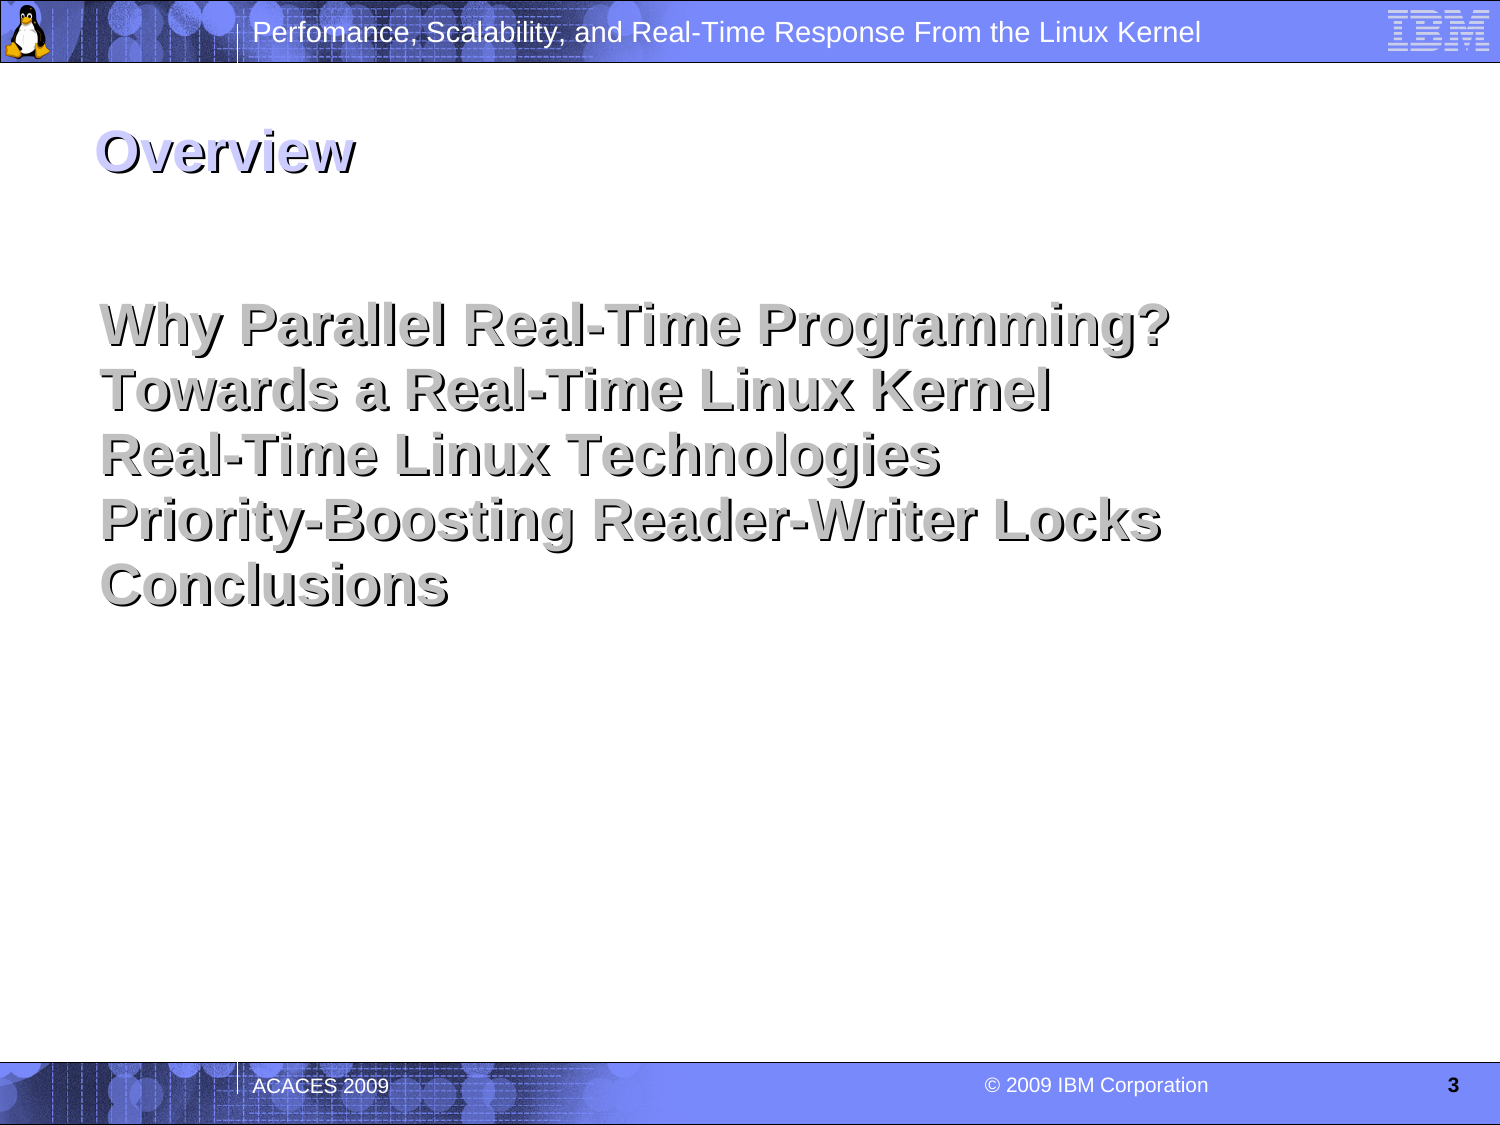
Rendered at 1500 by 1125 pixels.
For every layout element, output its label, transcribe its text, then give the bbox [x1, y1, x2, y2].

list Why Parallel Real-Time Programming? Towards a Real-Time Linux Kernel Real-Time Linux Technologies Priority-Boosting Reader-Writer Locks Conclusions [99, 291, 1389, 1022]
picture [0, 1063, 1500, 1124]
picture [1, 1, 1500, 62]
title Overview [79, 116, 1433, 215]
